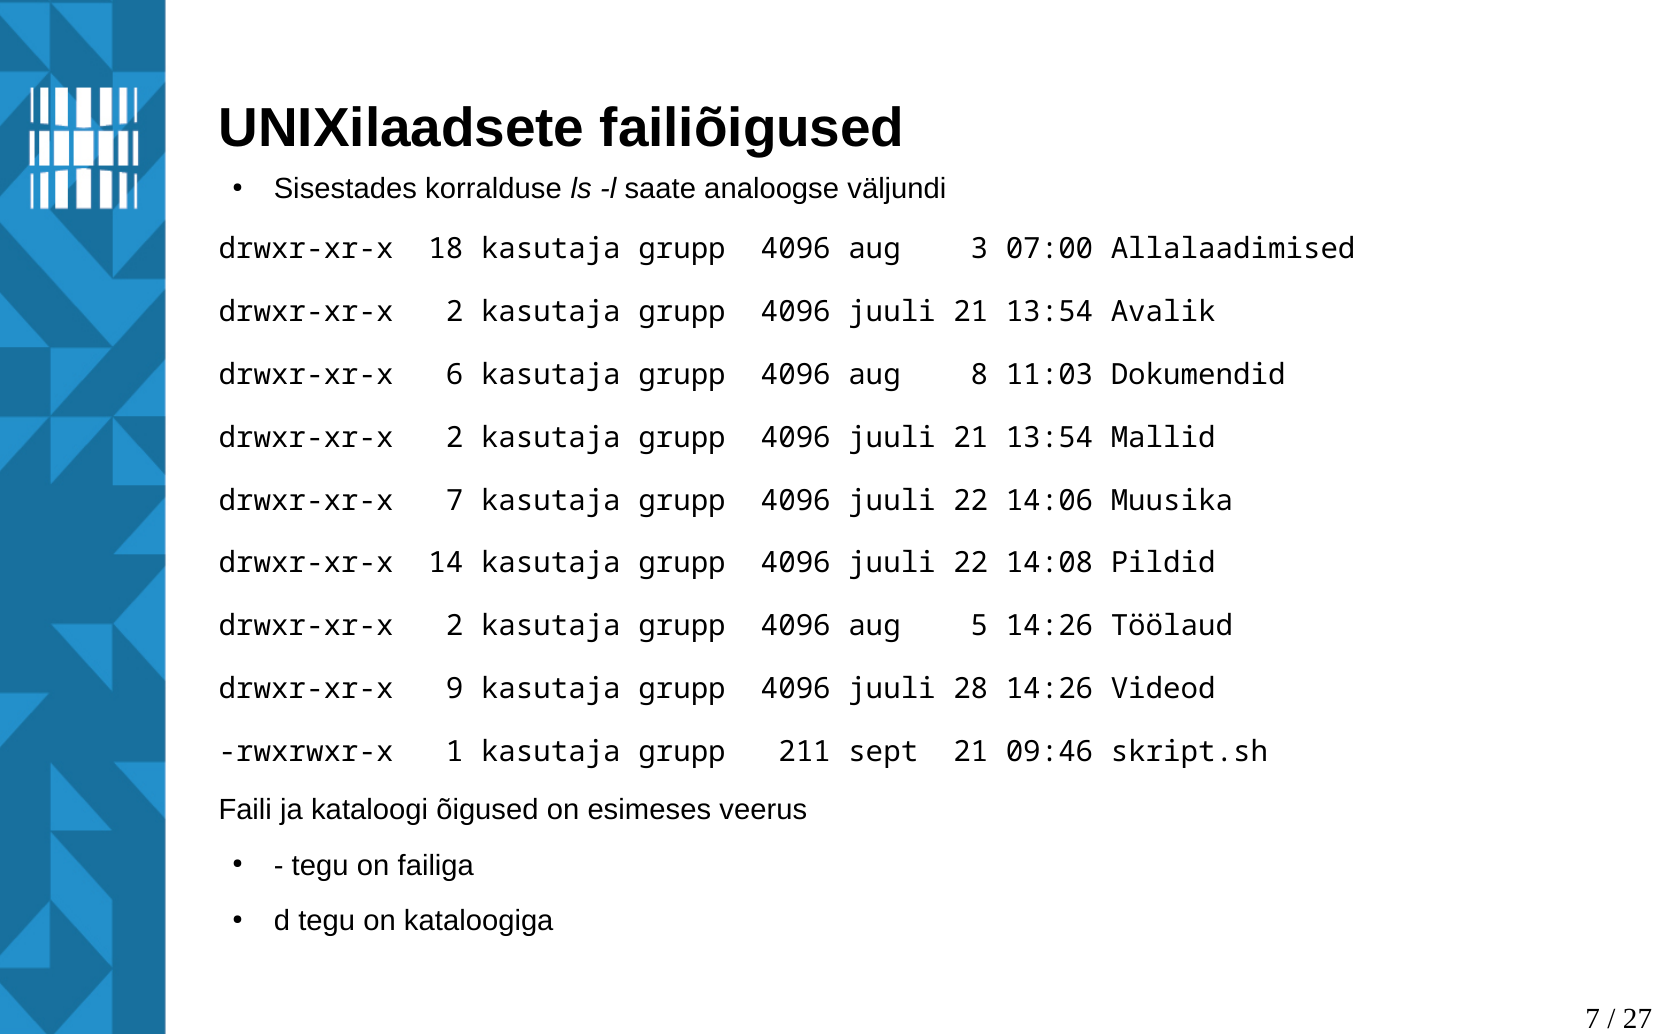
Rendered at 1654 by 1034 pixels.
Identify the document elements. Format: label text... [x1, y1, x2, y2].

title UNIXilaadsete failiõigused [218, 41, 1595, 171]
list Sisestades korralduse ls -l saate analoogse väljundi drwxr-xr-x 18 kasutaja grupp 4096 aug 3 07:00 Allalaadimised drwxr-xr-x 2 kasutaja grupp 4096 juuli 21 13:54 Avalik drwxr-xr-x 6 kasutaja grupp 4096 aug 8 11:03 Dokumendid drwxr-xr-x 2 kasutaja grupp 4096 juuli 21 13:54 Mallid drwxr-xr-x 7 kasutaja grupp 4096 juuli 22 14:06 Muusika drwxr-xr-x 14 kasutaja grupp 4096 juuli 22 14:08 Pildid drwxr-xr-x 2 kasutaja grupp 4096 aug 5 14:26 Töölaud drwxr-xr-x 9 kasutaja grupp 4096 juuli 28 14:26 Videod -rwxrwxr-x 1 kasutaja grupp 211 sept 21 09:46 skript.sh Faili ja kataloogi õigused on esimeses veerus - tegu on failiga d tegu on kataloogiga [218, 171, 1595, 939]
